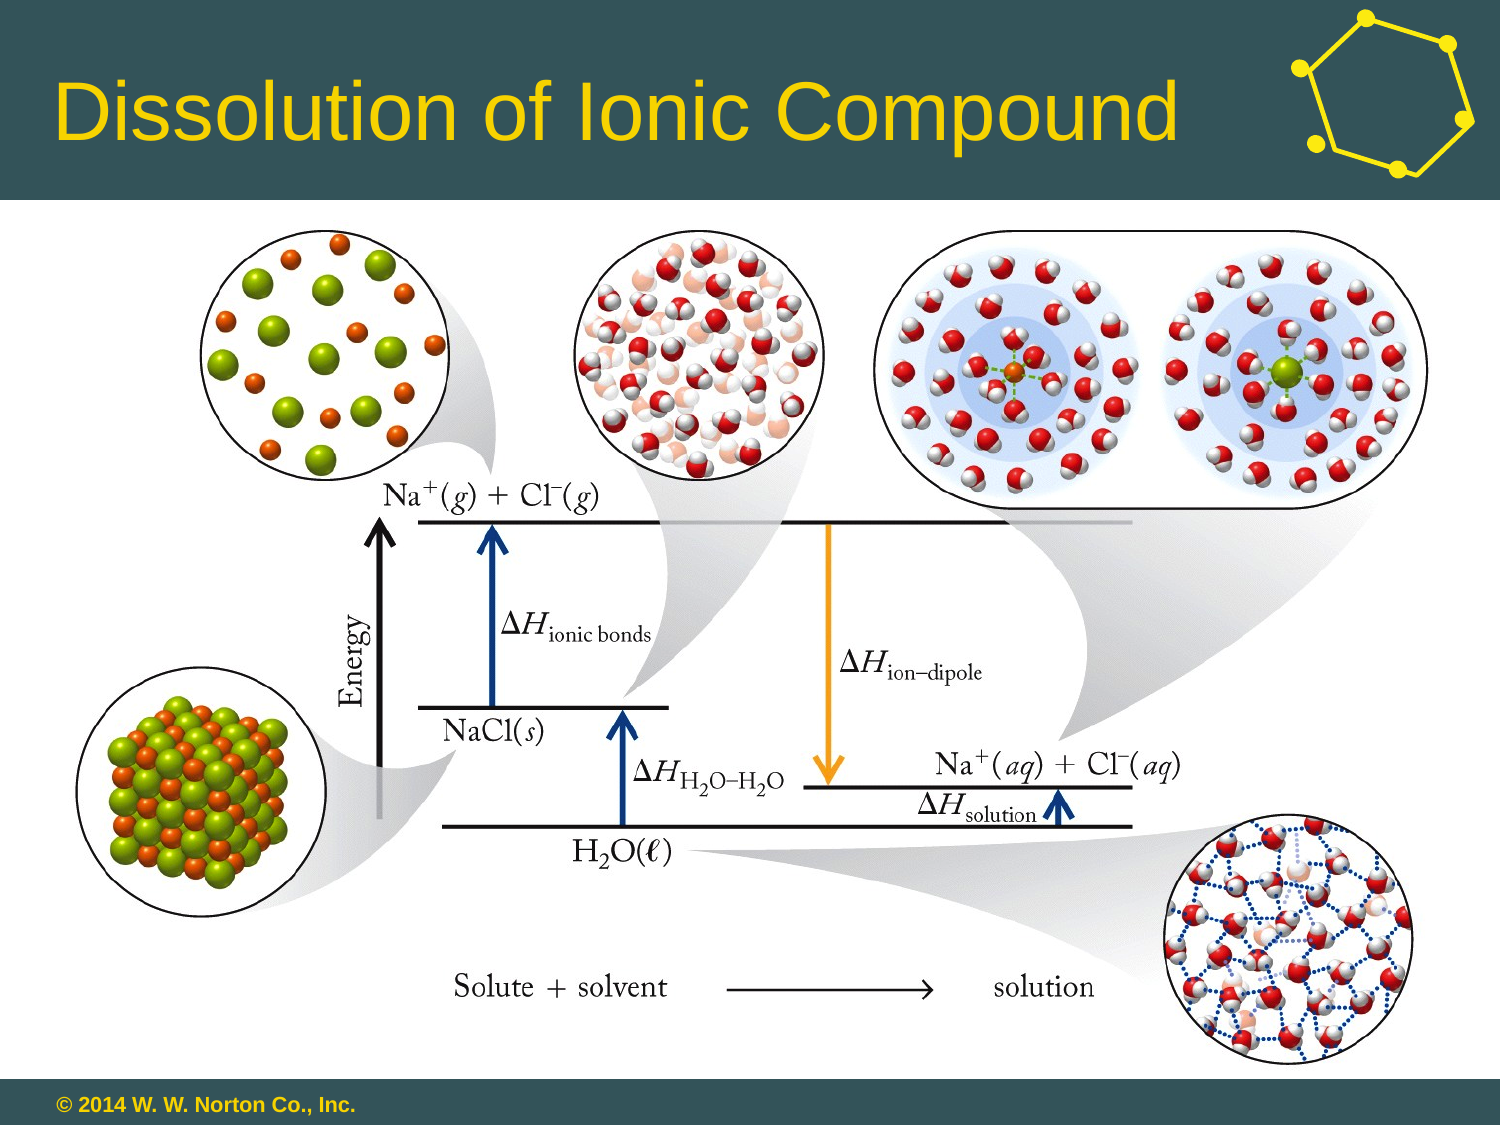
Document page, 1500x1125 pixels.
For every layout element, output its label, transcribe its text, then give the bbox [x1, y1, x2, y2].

picture [68, 220, 1432, 1075]
title Dissolution of Ionic Compound [37, 19, 1250, 195]
